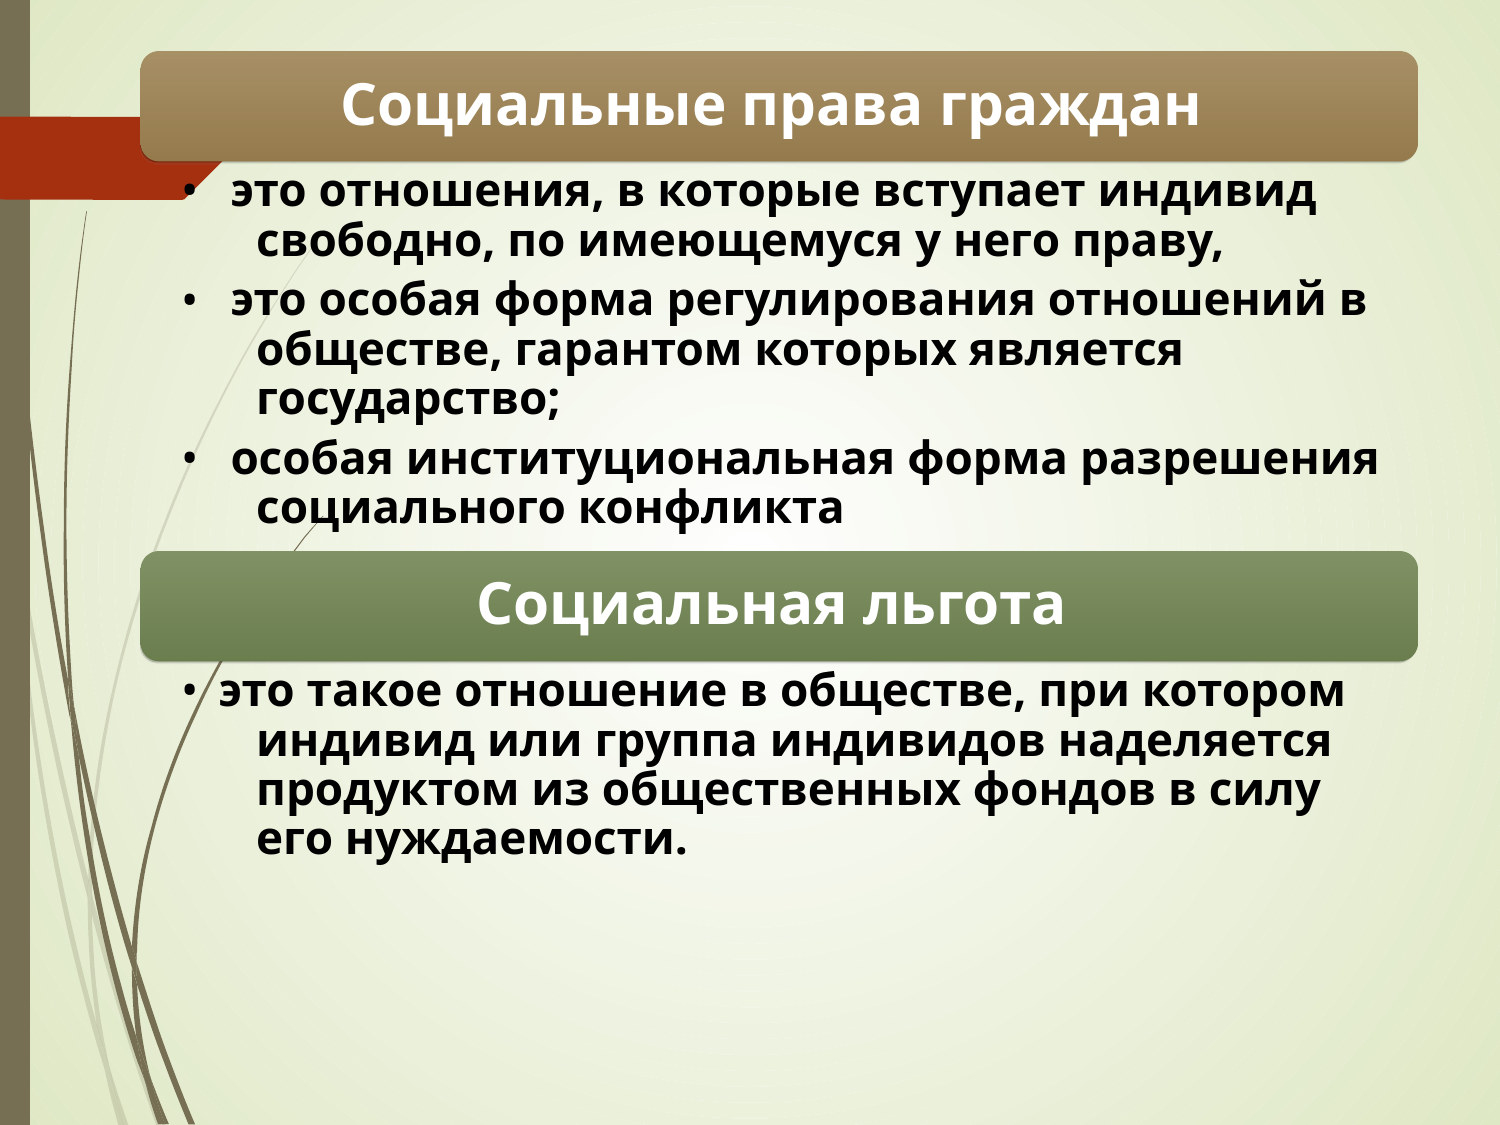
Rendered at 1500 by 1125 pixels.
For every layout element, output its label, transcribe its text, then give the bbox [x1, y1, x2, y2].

text_box это такое отношение в обществе, при котором индивид или группа индивидов наделяется продуктом из общественных фондов в силу его нуждаемости. [140, 661, 1419, 880]
text_box это отношения, в которые вступает индивид свободно, по имеющемуся у него праву, это особая форма регулирования отношений в обществе, гарантом которых является государство; особая институциональная форма разрешения социального конфликта [140, 161, 1419, 552]
text_box Социальная льгота [140, 551, 1419, 661]
text_box Социальные права граждан [140, 51, 1419, 161]
